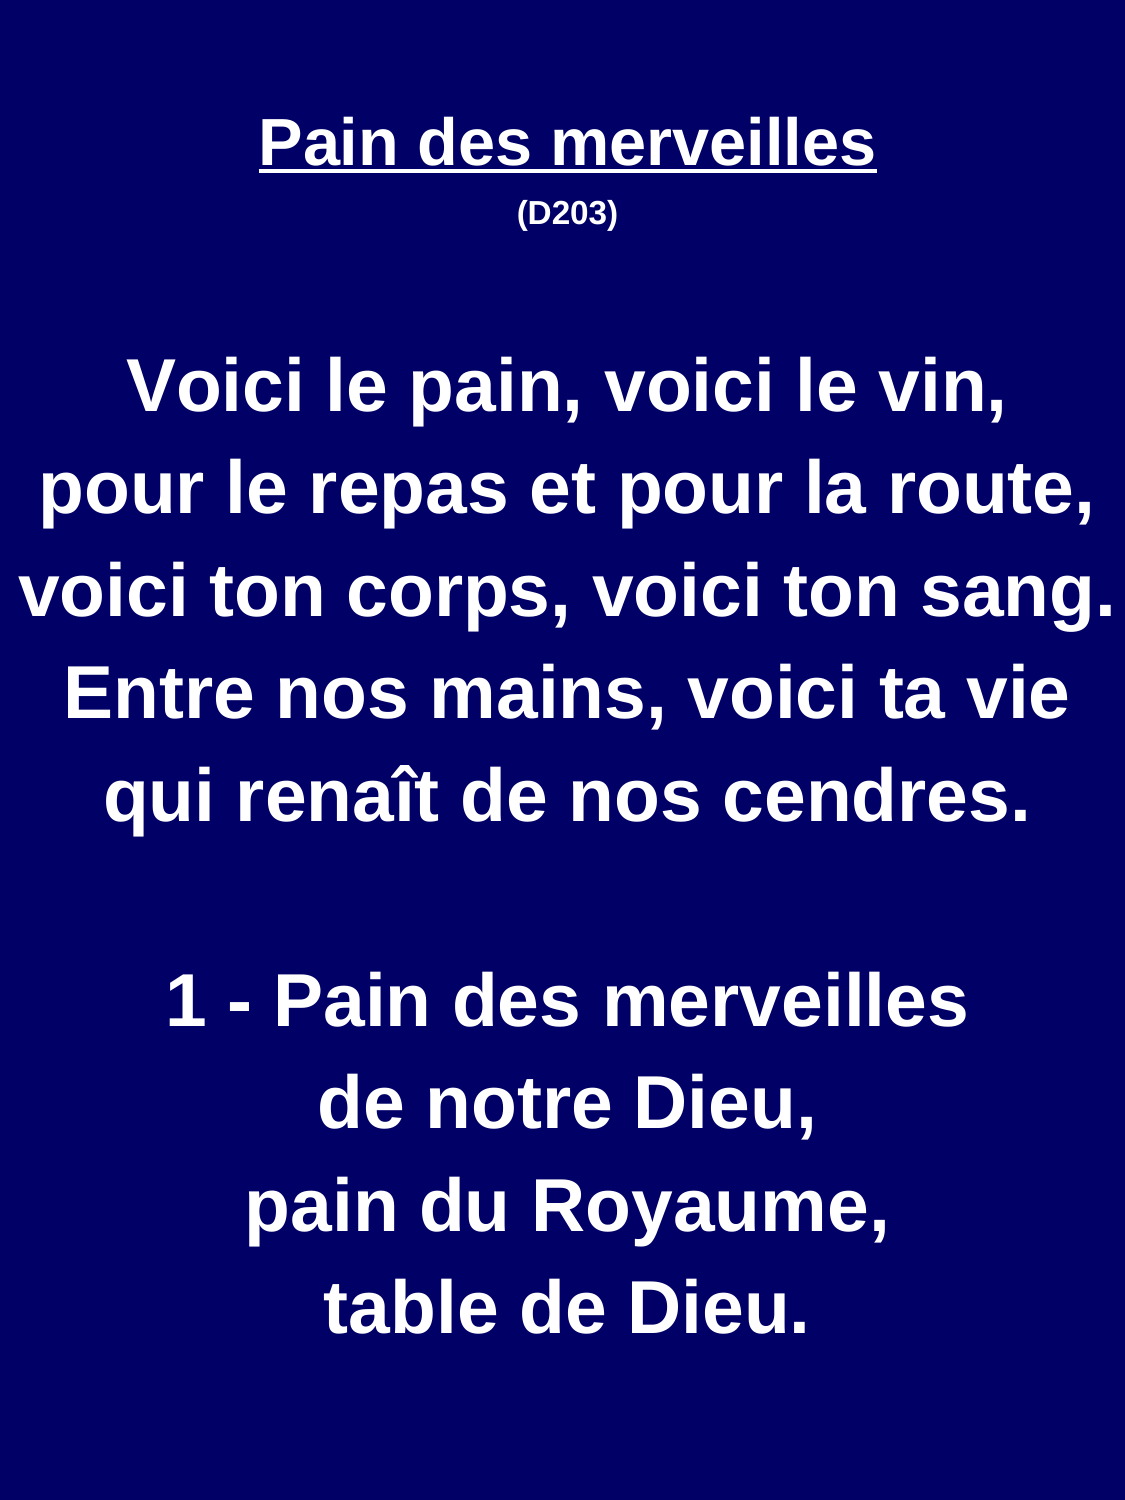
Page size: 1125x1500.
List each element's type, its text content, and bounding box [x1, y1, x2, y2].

text_box Pain des merveilles (D203) Voici le pain, voici le vin, pour le repas et pour la route, voici ton corps, voici ton sang. Entre nos mains, voici ta vie qui renaît de nos cendres. 1 - Pain des merveilles de notre Dieu, pain du Royaume, table de Dieu. [0, 91, 1125, 1335]
